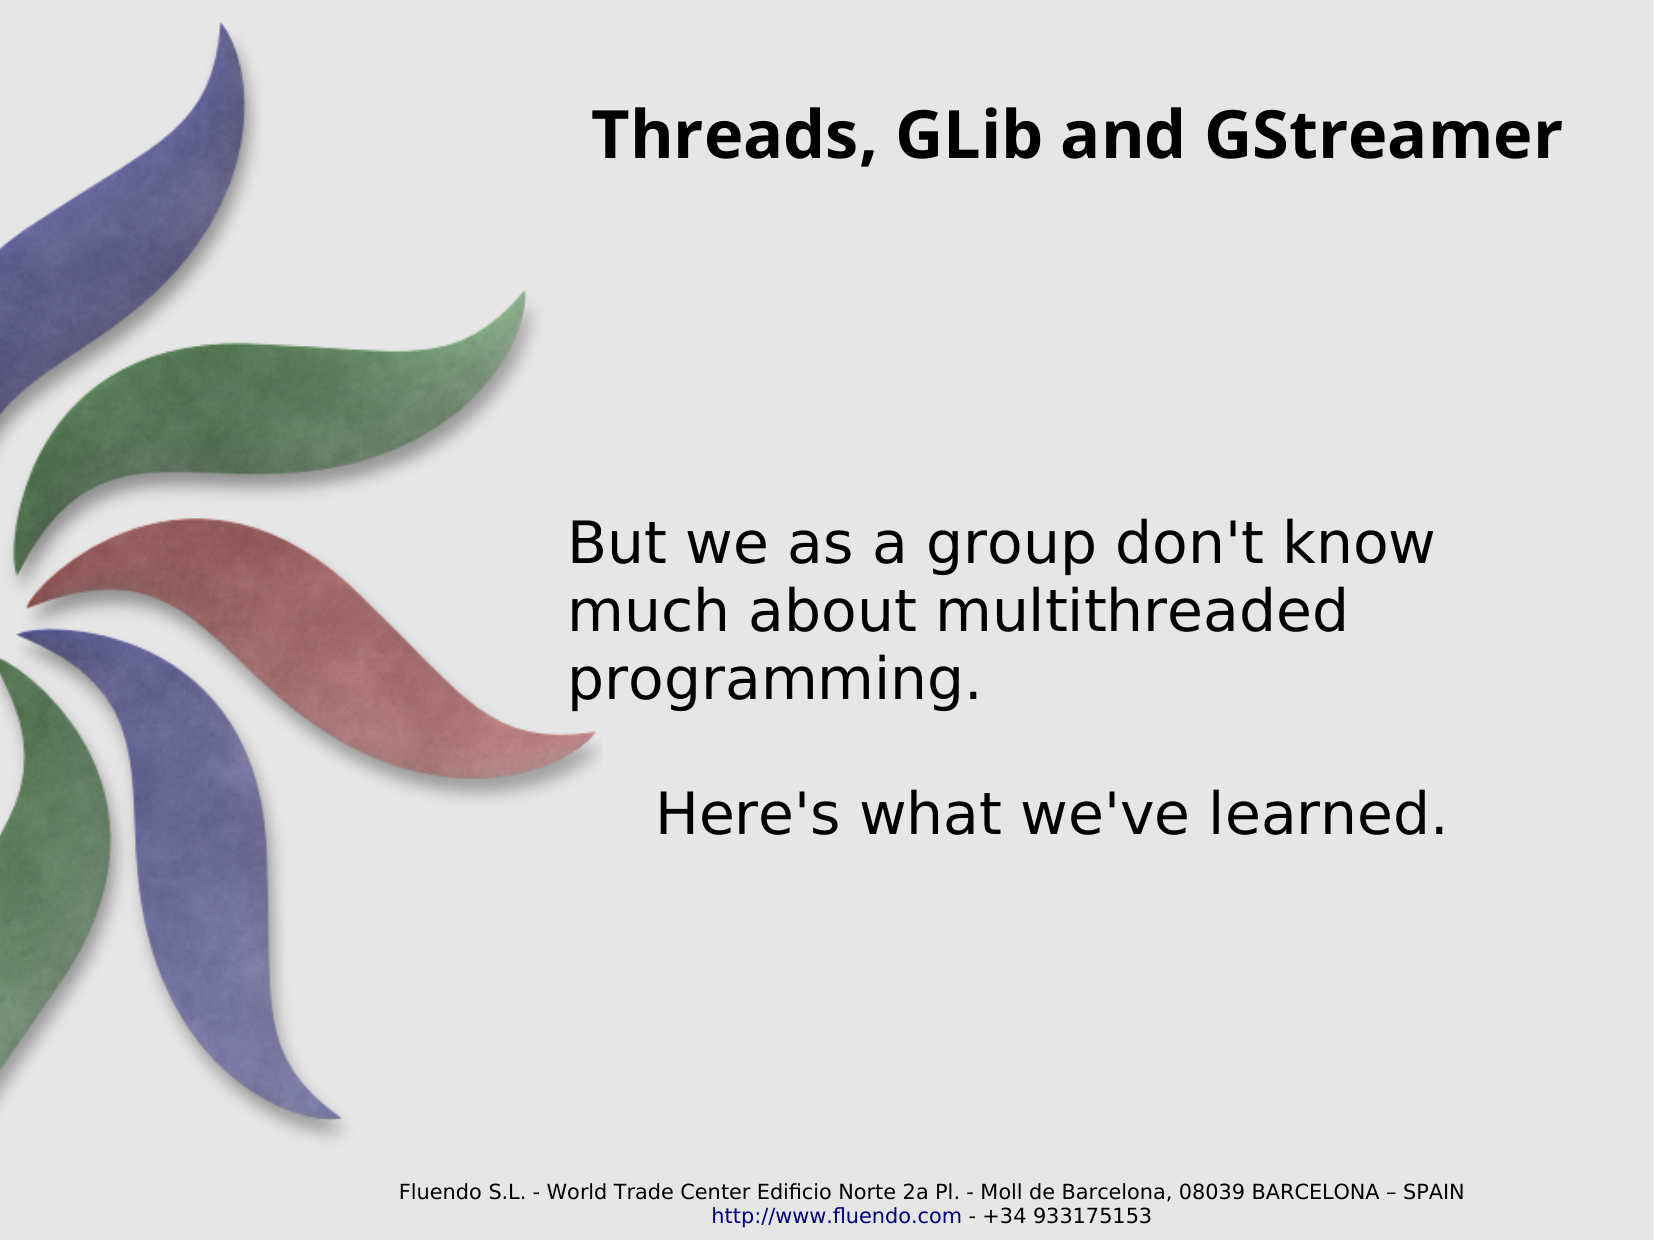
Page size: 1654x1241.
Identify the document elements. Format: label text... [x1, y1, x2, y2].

list But we as a group don't know much about multithreaded programming. Here's what we've learned. [561, 236, 1595, 1123]
picture [0, 1, 602, 1241]
picture [597, 1189, 602, 1198]
title Threads, GLib and GStreamer [561, 59, 1595, 207]
